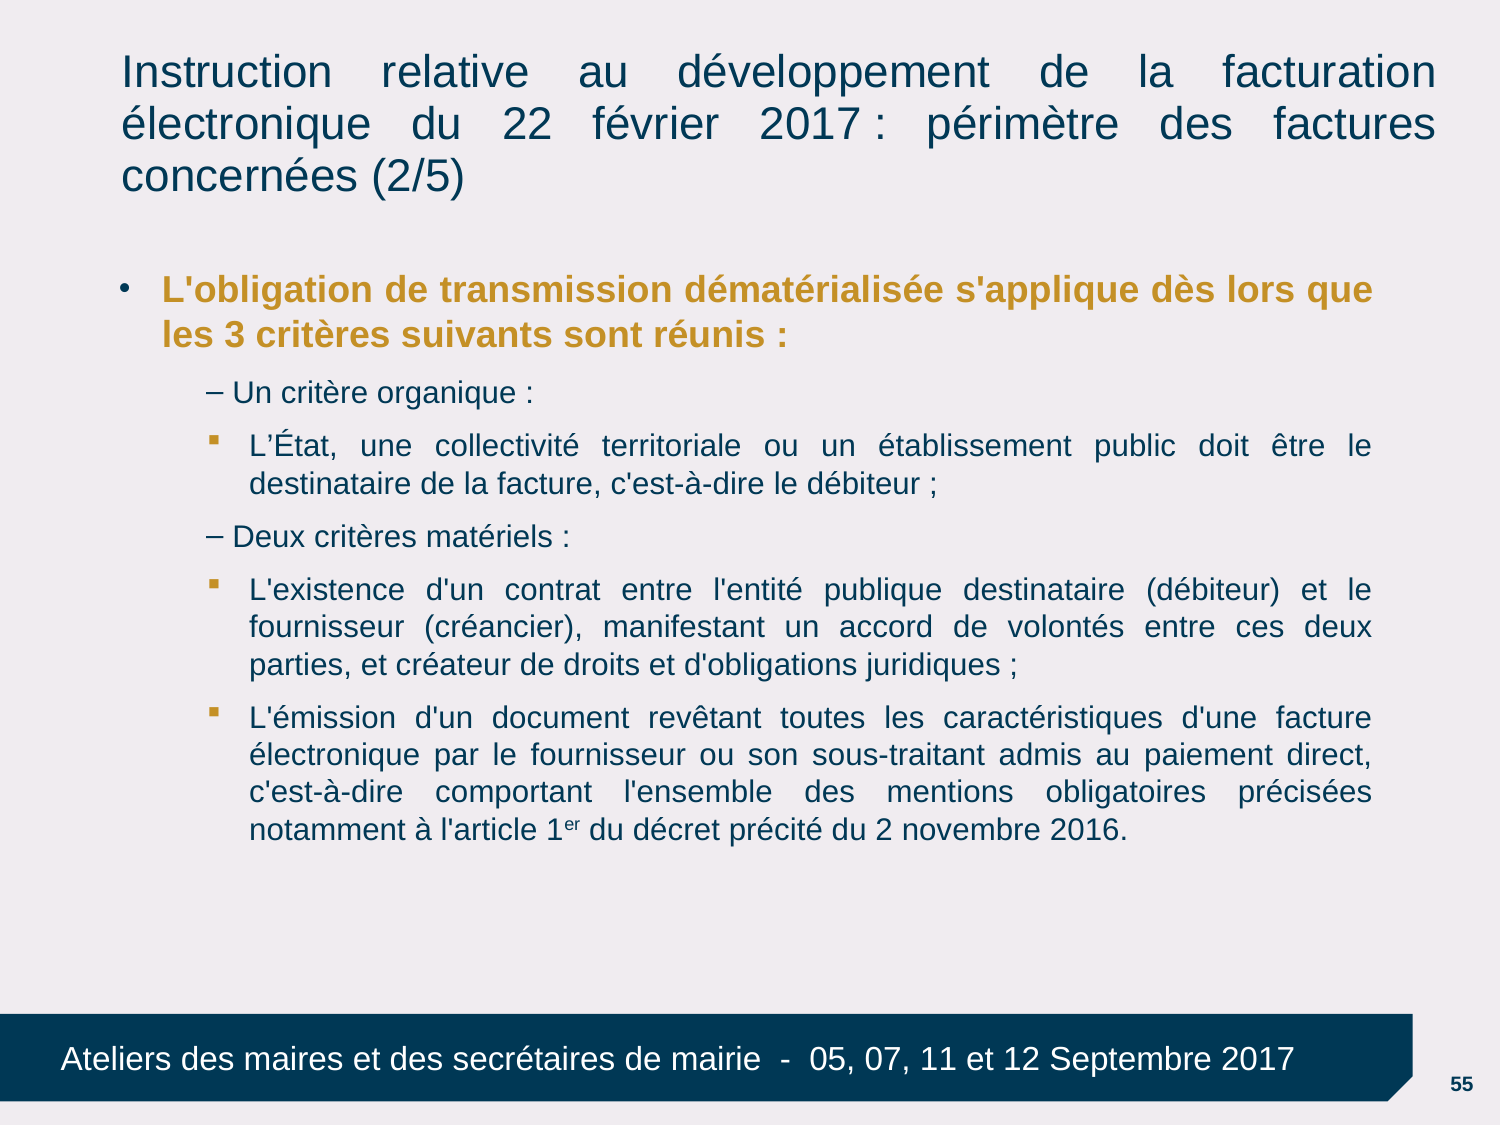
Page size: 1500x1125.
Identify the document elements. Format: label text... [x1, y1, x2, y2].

title Instruction relative au développement de la facturation électronique du 22 février 2017 : périmètre des factures concernées (2/5) [121, 44, 1438, 204]
list L'obligation de transmission dématérialisée s'applique dès lors que les 3 critères suivants sont réunis : Un critère organique : L’État, une collectivité territoriale ou un établissement public doit être le destinataire de la facture, c'est-à-dire le débiteur ; Deux critères matériels : L'existence d'un contrat entre l'entité publique destinataire (débiteur) et le fournisseur (créancier), manifestant un accord de volontés entre ces deux parties, et créateur de droits et d'obligations juridiques ; L'émission d'un document revêtant toutes les caractéristiques d'une facture électronique par le fournisseur ou son sous-traitant admis au paiement direct, c'est-à-dire comportant l'ensemble des mentions obligatoires précisées notamment à l'article 1er du décret précité du 2 novembre 2016. [118, 265, 1375, 898]
